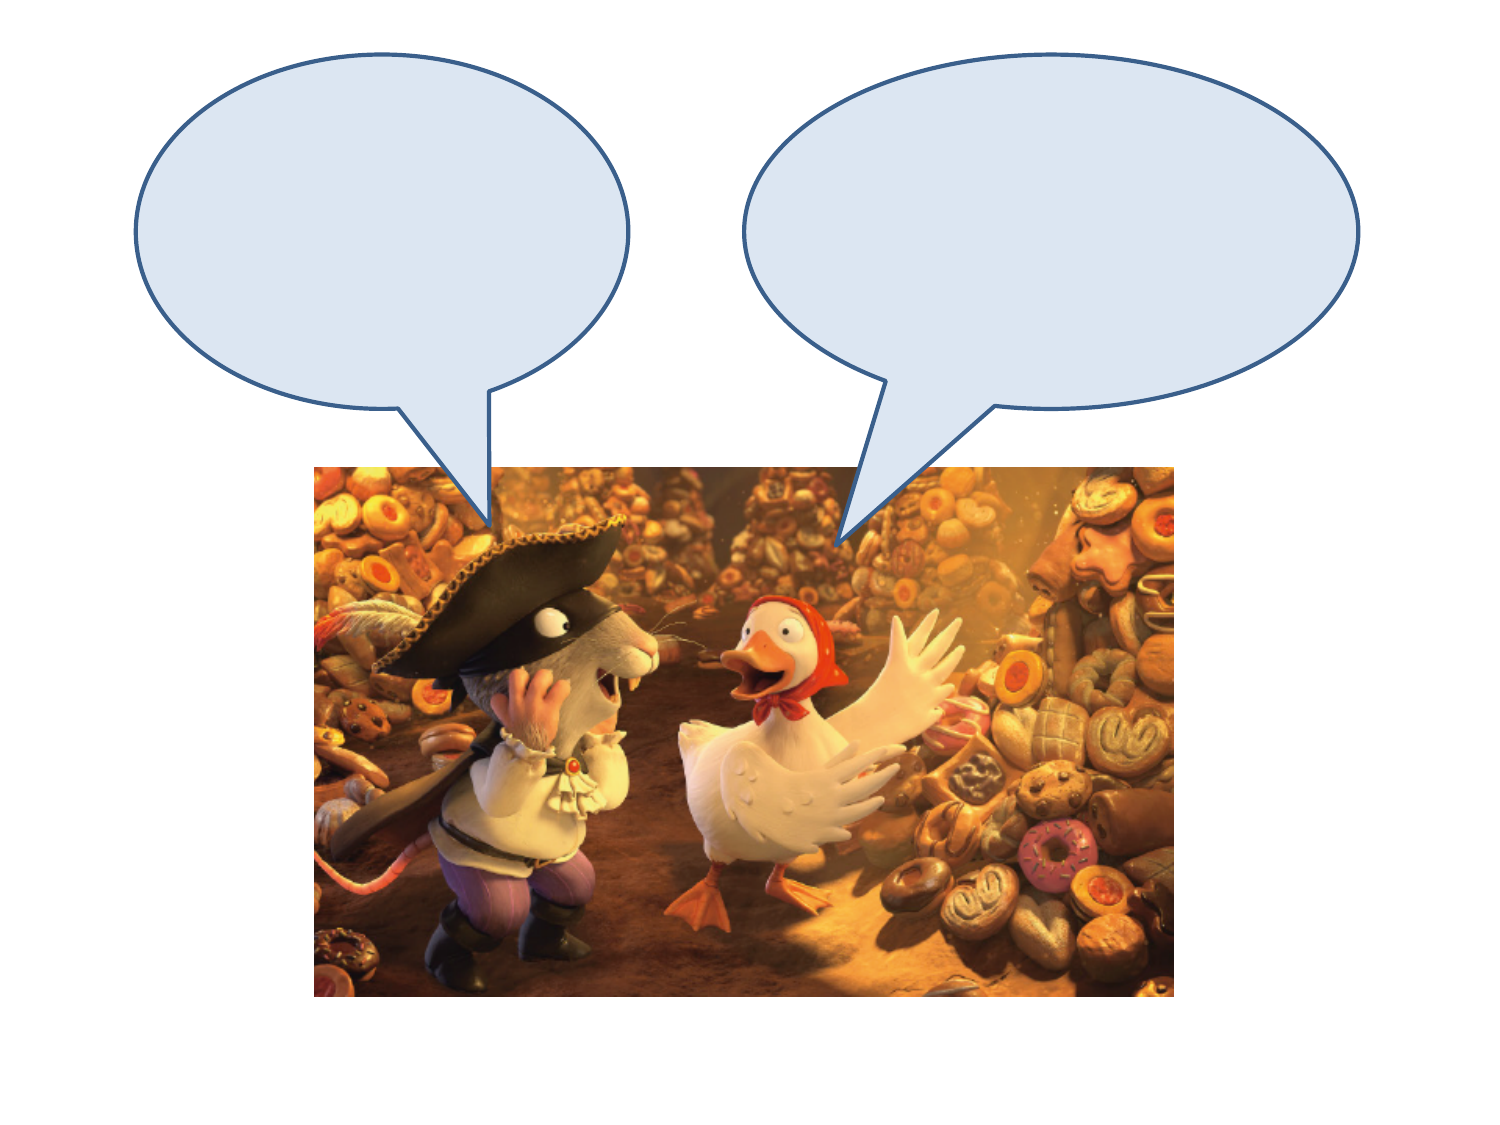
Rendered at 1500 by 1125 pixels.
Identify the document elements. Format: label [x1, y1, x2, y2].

text_box [135, 54, 629, 526]
text_box [744, 54, 1359, 546]
picture [314, 467, 1174, 997]
